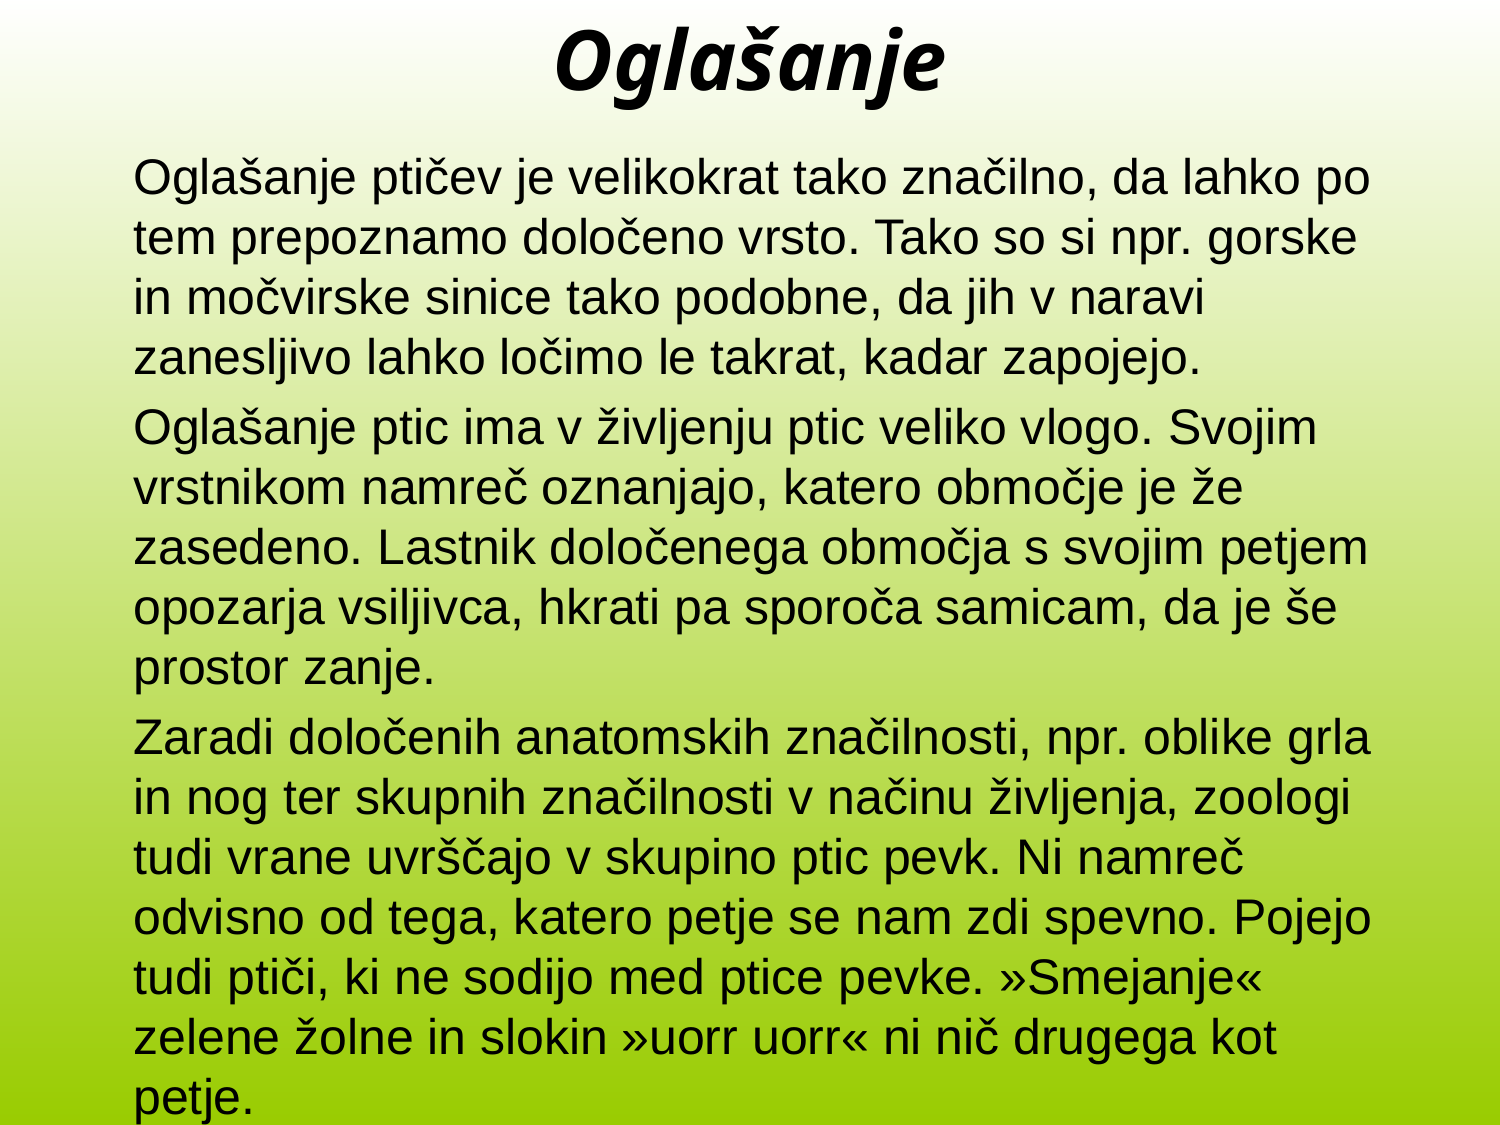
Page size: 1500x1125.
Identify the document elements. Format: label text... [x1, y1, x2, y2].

text_box Oglašanje ptičev je velikokrat tako značilno, da lahko po tem prepoznamo določeno vrsto. Tako so si npr. gorske in močvirske sinice tako podobne, da jih v naravi zanesljivo lahko ločimo le takrat, kadar zapojejo. Oglašanje ptic ima v življenju ptic veliko vlogo. Svojim vrstnikom namreč oznanjajo, katero območje je že zasedeno. Lastnik določenega območja s svojim petjem opozarja vsiljivca, hkrati pa sporoča samicam, da je še prostor zanje. Zaradi določenih anatomskih značilnosti, npr. oblike grla in nog ter skupnih značilnosti v načinu življenja, zoologi tudi vrane uvrščajo v skupino ptic pevk. Ni namreč odvisno od tega, katero petje se nam zdi spevno. Pojejo tudi ptiči, ki ne sodijo med ptice pevke. »Smejanje« zelene žolne in slokin »uorr uorr« ni nič drugega kot petje. [62, 137, 1413, 880]
text_box Oglašanje [137, 0, 1363, 137]
